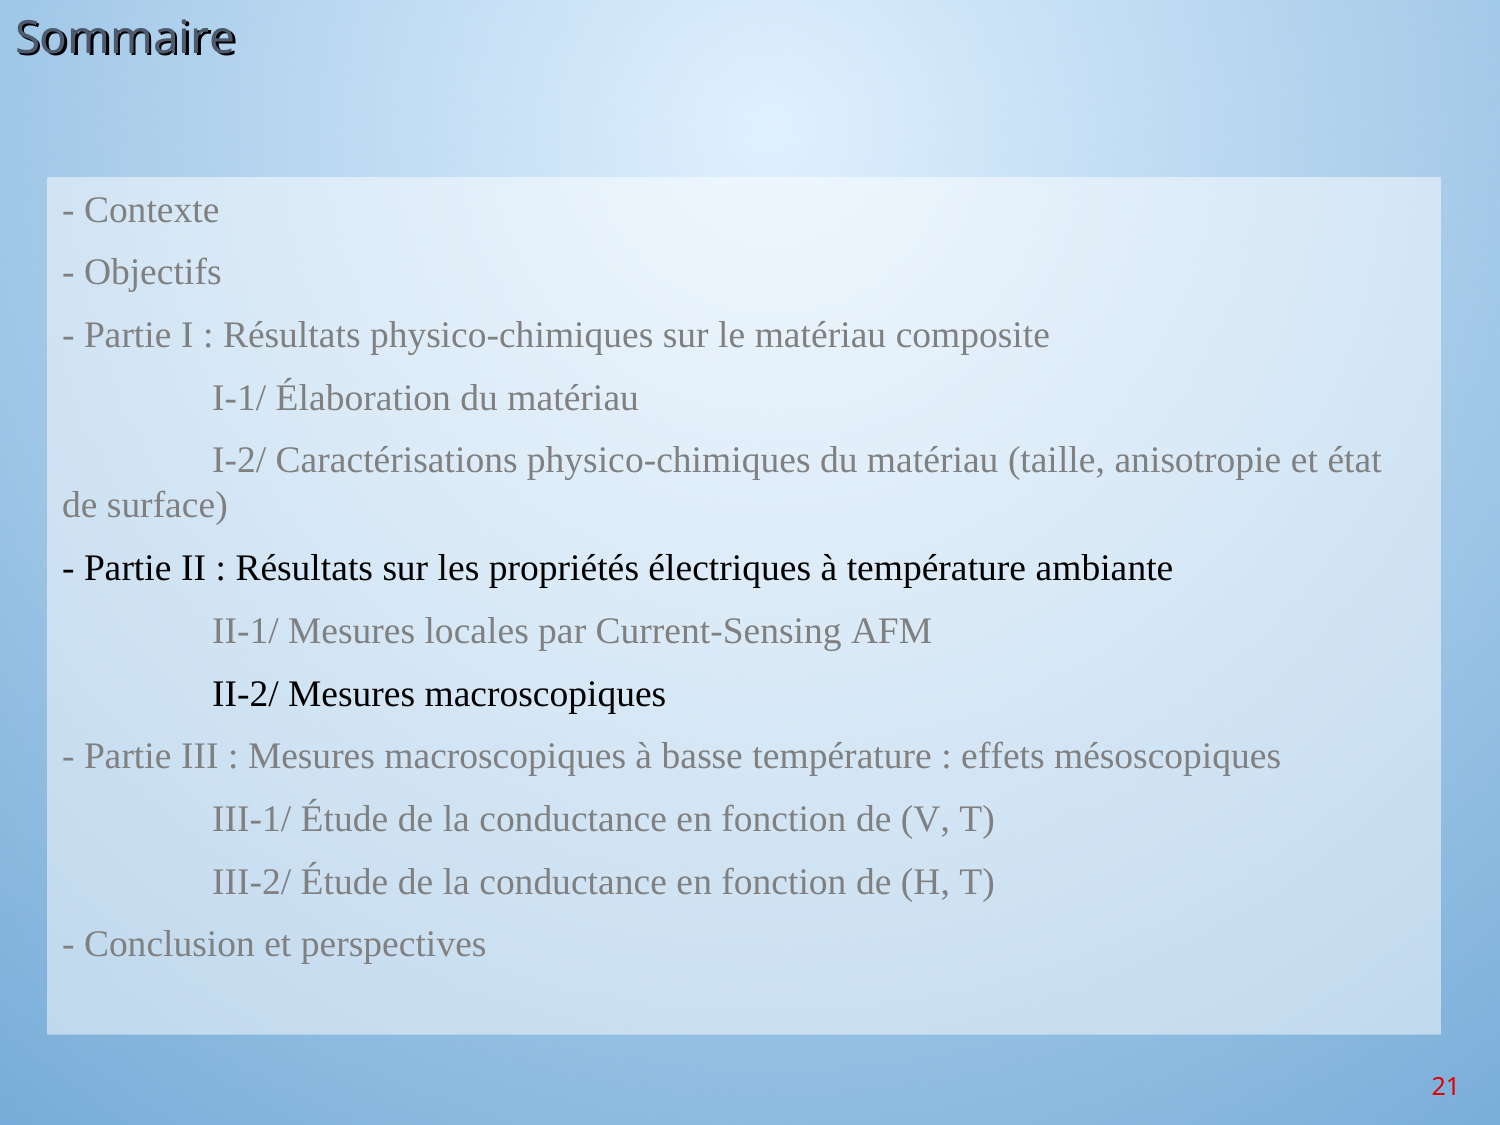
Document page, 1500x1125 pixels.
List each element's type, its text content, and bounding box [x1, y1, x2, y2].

picture [0, 0, 1500, 1125]
title Sommaire [0, 0, 1489, 83]
text_box <numéro> [1349, 1062, 1476, 1103]
text_box - Contexte - Objectifs - Partie I : Résultats physico-chimiques sur le matériau composite I-1/ Élaboration du matériau I-2/ Caractérisations physico-chimiques du matériau (taille, anisotropie et état de surface) - Partie II : Résultats sur les propriétés électriques à température ambiante II-1/ Mesures locales par Current-Sensing AFM II-2/ Mesures macroscopiques - Partie III : Mesures macroscopiques à basse température : effets mésoscopiques III-1/ Étude de la conductance en fonction de (V, T) III-2/ Étude de la conductance en fonction de (H, T) - Conclusion et perspectives [47, 177, 1441, 1035]
